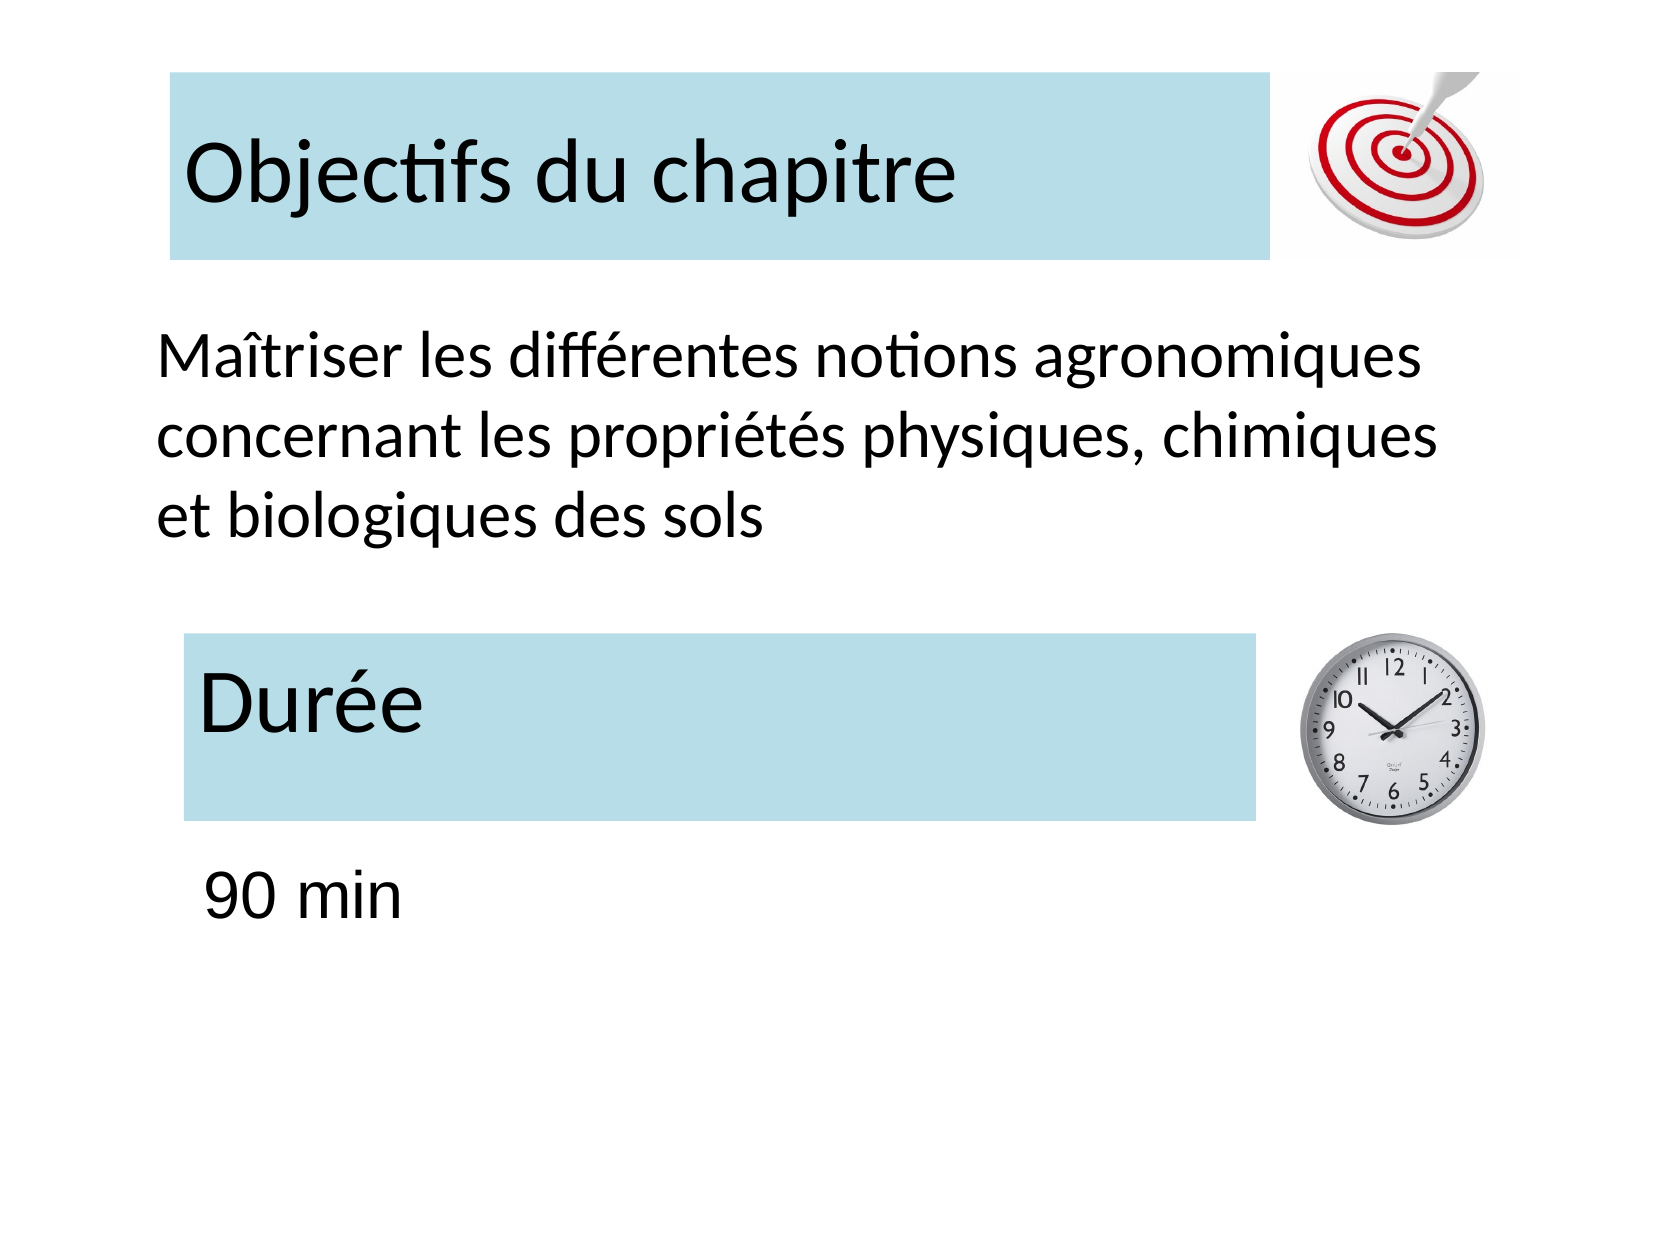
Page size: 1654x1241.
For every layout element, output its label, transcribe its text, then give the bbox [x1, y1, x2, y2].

text_box Maîtriser les différentes notions agronomiques concernant les propriétés physiques, chimiques et biologiques des sols [141, 303, 1492, 603]
text_box Durée [183, 633, 1256, 821]
picture [1256, 633, 1534, 827]
text_box Objectifs du chapitre [169, 72, 1270, 260]
text_box 90 min [188, 850, 1170, 940]
picture [1270, 72, 1520, 260]
